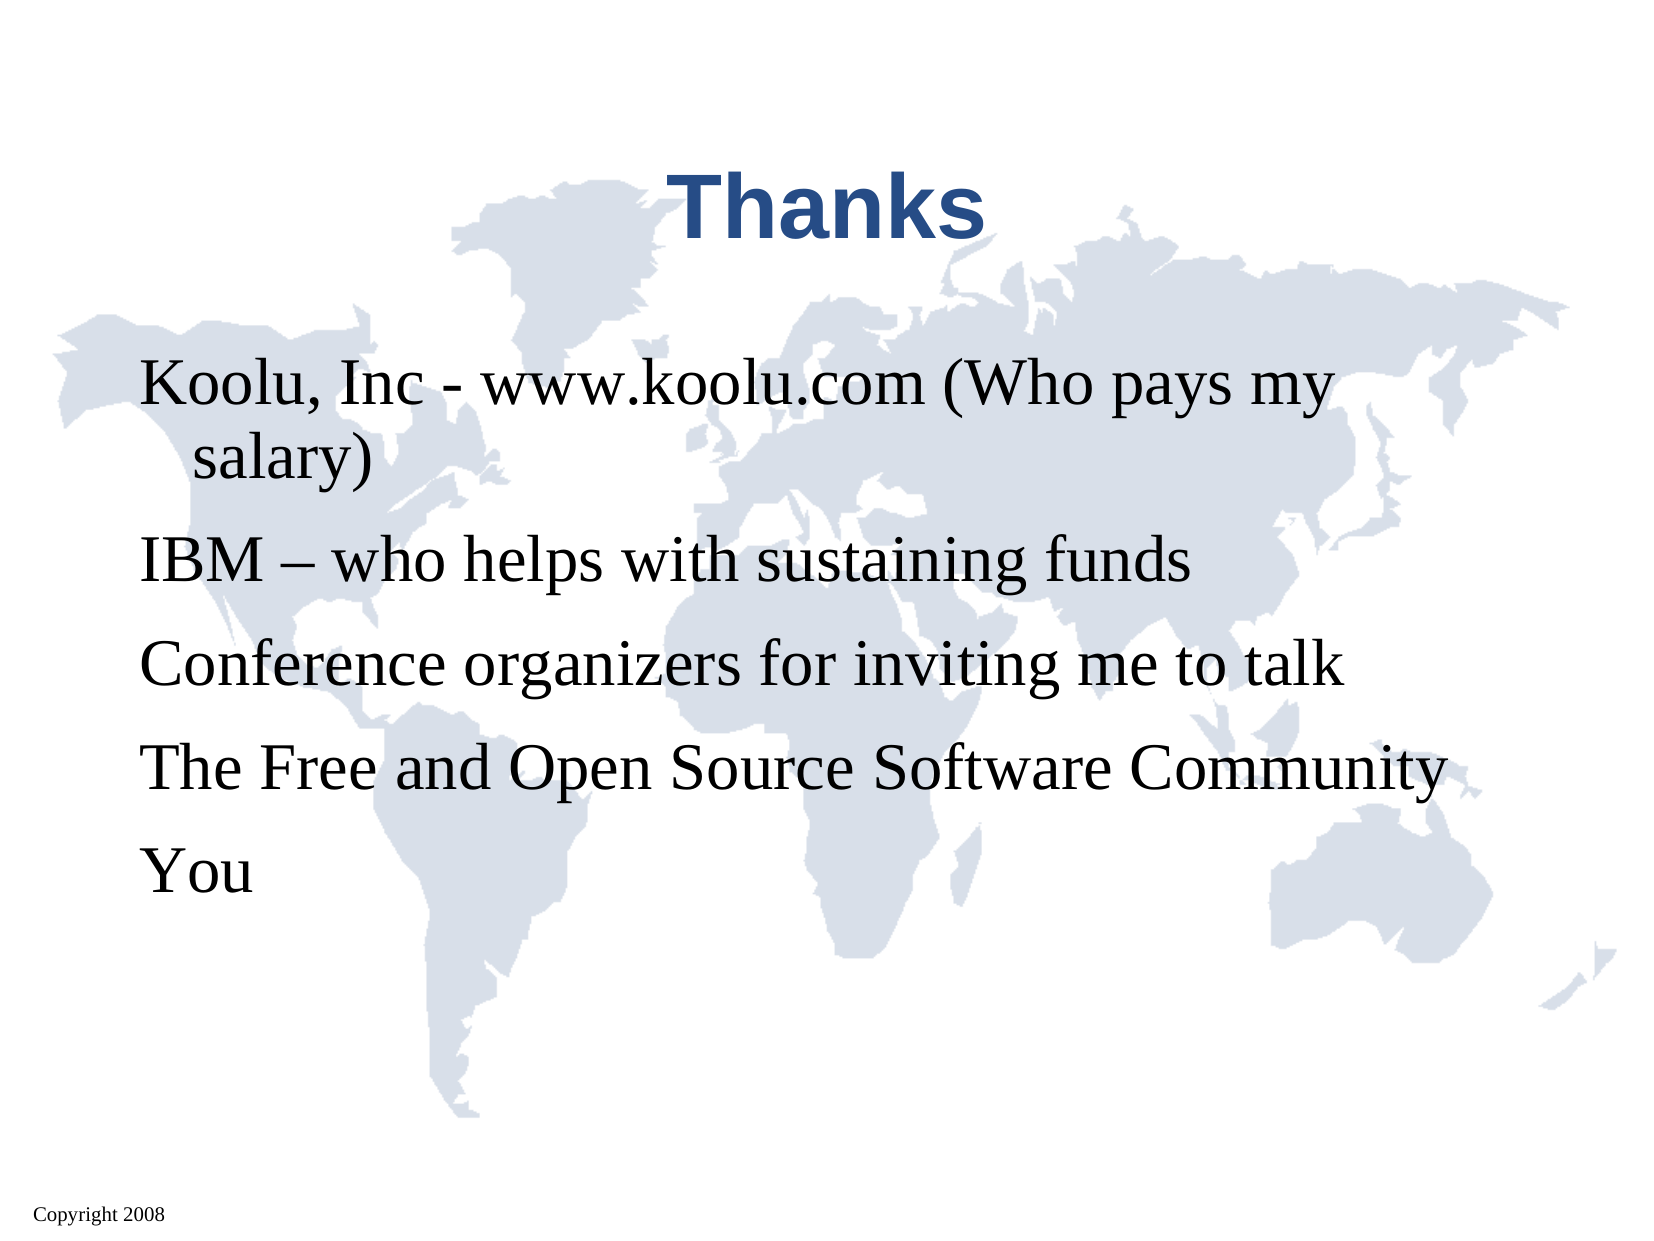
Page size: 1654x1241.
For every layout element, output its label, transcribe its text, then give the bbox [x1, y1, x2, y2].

list Koolu, Inc - www.koolu.com (Who pays my salary) IBM – who helps with sustaining funds Conference organizers for inviting me to talk The Free and Open Source Software Community You [121, 344, 1534, 1127]
title Thanks [121, 102, 1534, 311]
picture [28, 99, 1645, 1154]
